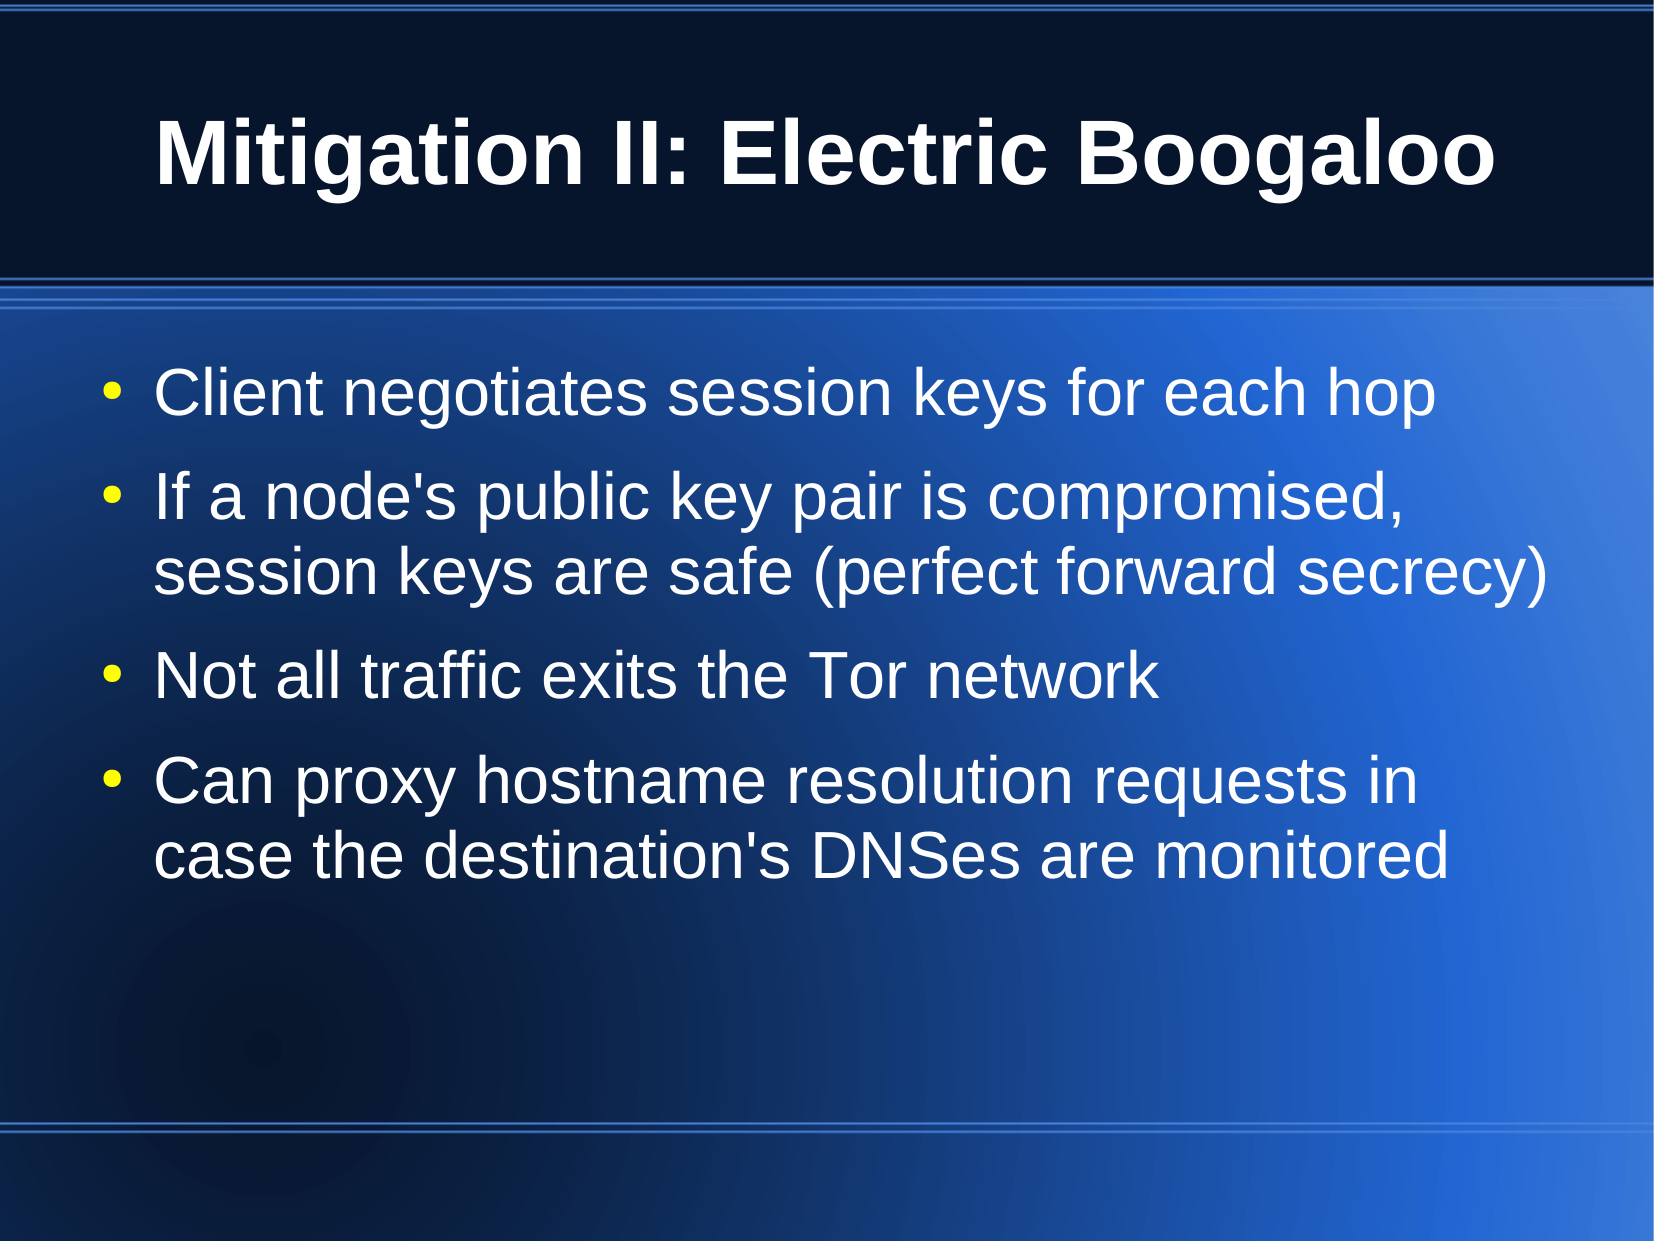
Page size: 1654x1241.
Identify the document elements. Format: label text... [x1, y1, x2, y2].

list Client negotiates session keys for each hop If a node's public key pair is compromised, session keys are safe (perfect forward secrecy) Not all traffic exits the Tor network Can proxy hostname resolution requests in case the destination's DNSes are monitored [82, 355, 1571, 1058]
title Mitigation II: Electric Boogaloo [82, 56, 1571, 250]
picture [0, 0, 1654, 1241]
